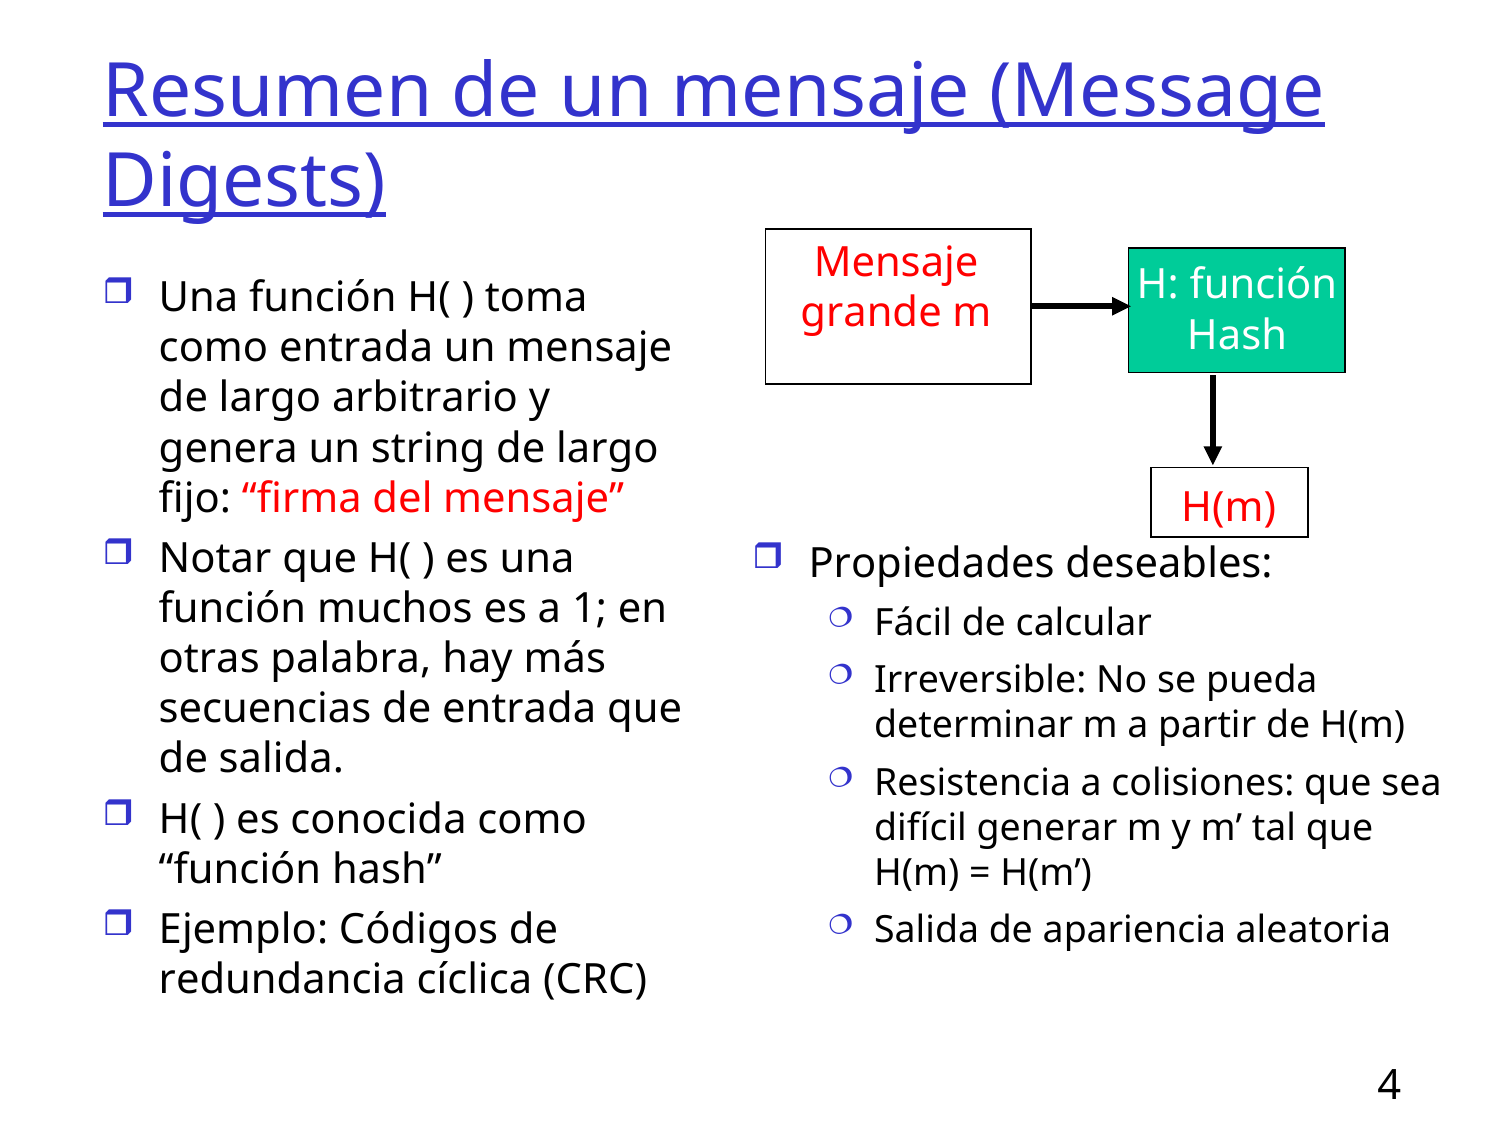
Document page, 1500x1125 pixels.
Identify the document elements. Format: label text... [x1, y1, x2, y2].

title Resumen de un mensaje (Message Digests) [87, 33, 1363, 229]
text_box [1150, 467, 1309, 471]
text_box Mensaje grande m [764, 227, 1028, 343]
text_box [765, 229, 1031, 385]
text_box H: función Hash [1121, 249, 1353, 366]
text_box H(m) [1141, 471, 1316, 538]
list Propiedades deseables: Fácil de calcular Irreversible: No se pueda determinar m a partir de H(m) Resistencia a colisiones: que sea difícil generar m y m’ tal que H(m) = H(m’) Salida de apariencia aleatoria [737, 527, 1458, 1026]
list Una función H( ) toma como entrada un mensaje de largo arbitrario y genera un string de largo fijo: “firma del mensaje” Notar que H( ) es una función muchos es a 1; en otras palabra, hay más secuencias de entrada que de salida. H( ) es conocida como “función hash” Ejemplo: Códigos de redundancia cíclica (CRC) [87, 262, 713, 1026]
